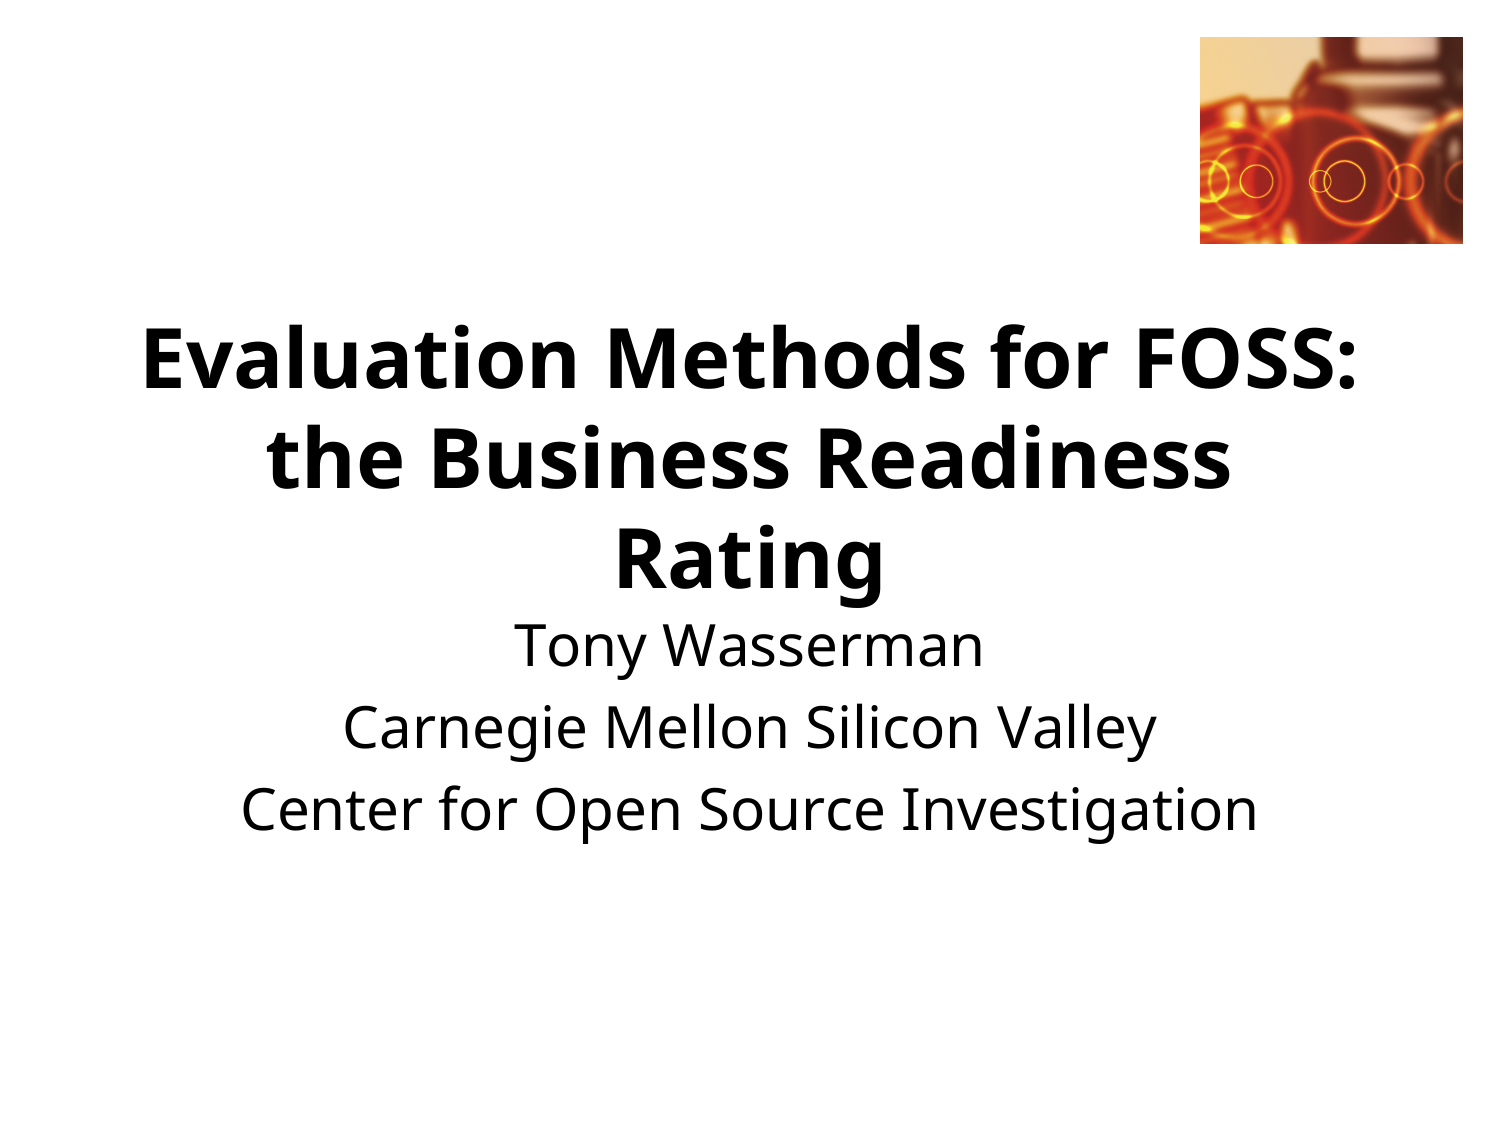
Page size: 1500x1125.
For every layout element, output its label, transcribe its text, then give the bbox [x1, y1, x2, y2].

title Evaluation Methods for FOSS: the Business Readiness Rating [112, 347, 1388, 563]
picture [1200, 37, 1463, 244]
subtitle Tony Wasserman Carnegie Mellon Silicon Valley Center for Open Source Investigation [225, 599, 1276, 1016]
